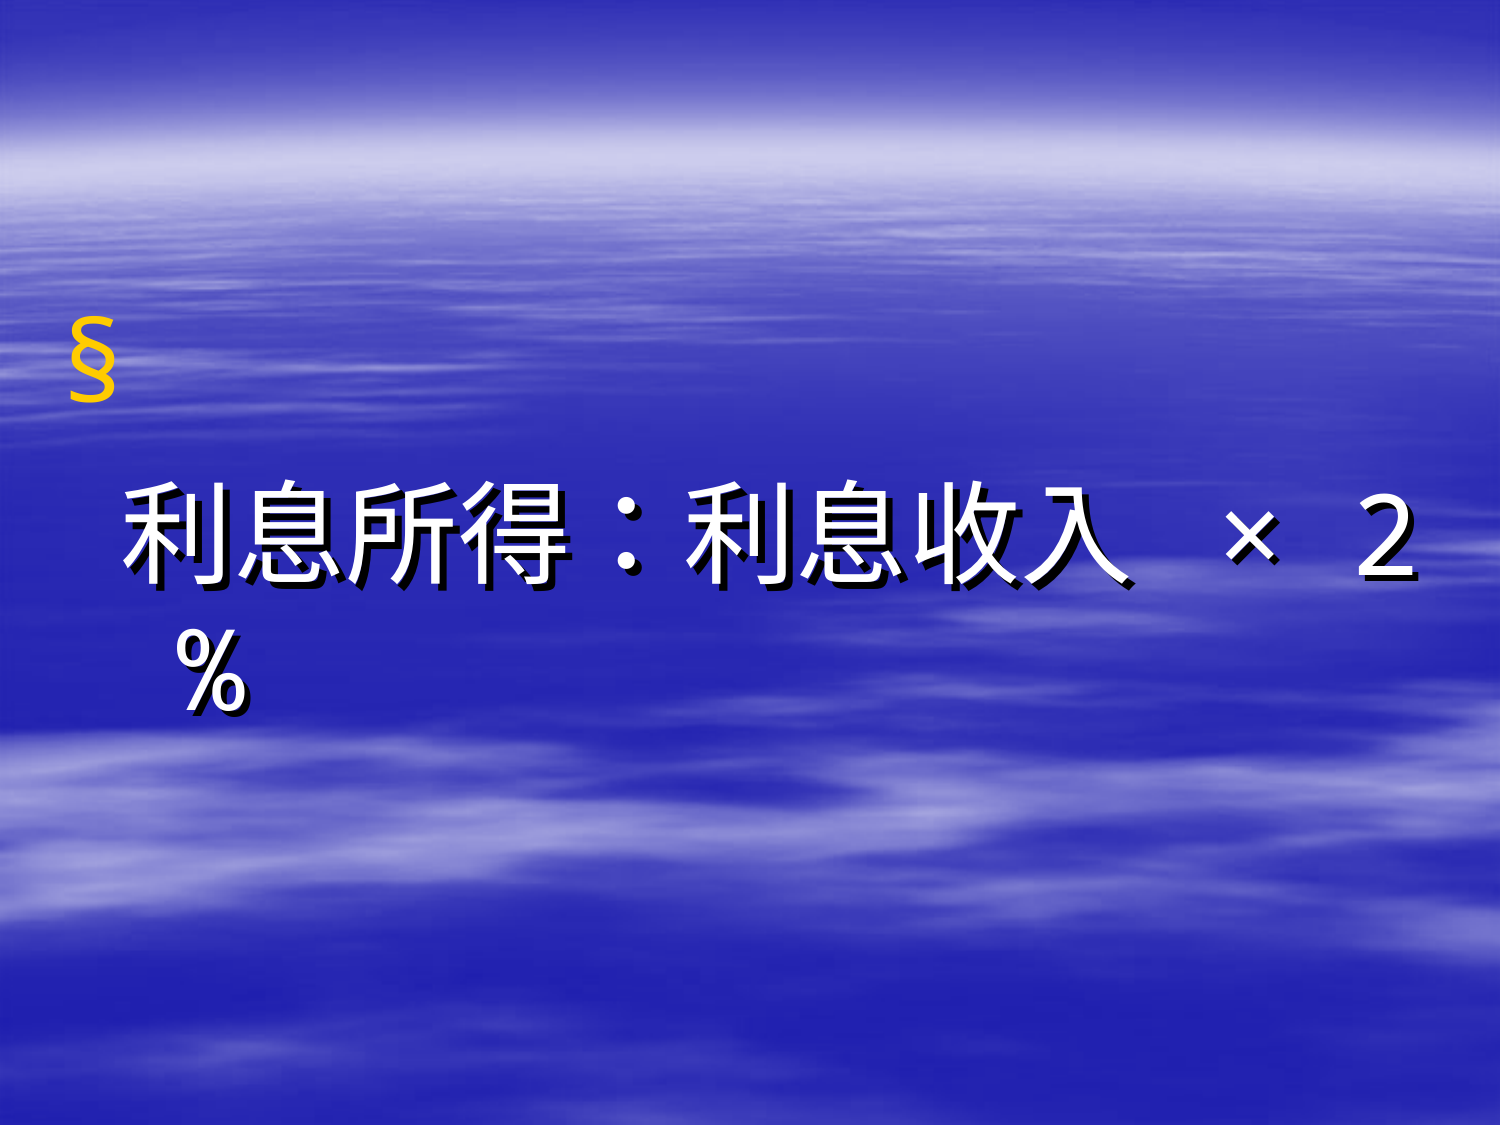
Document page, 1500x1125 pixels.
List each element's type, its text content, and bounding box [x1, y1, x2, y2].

list 利息所得：利息收入 × 2 % [49, 275, 1451, 1001]
